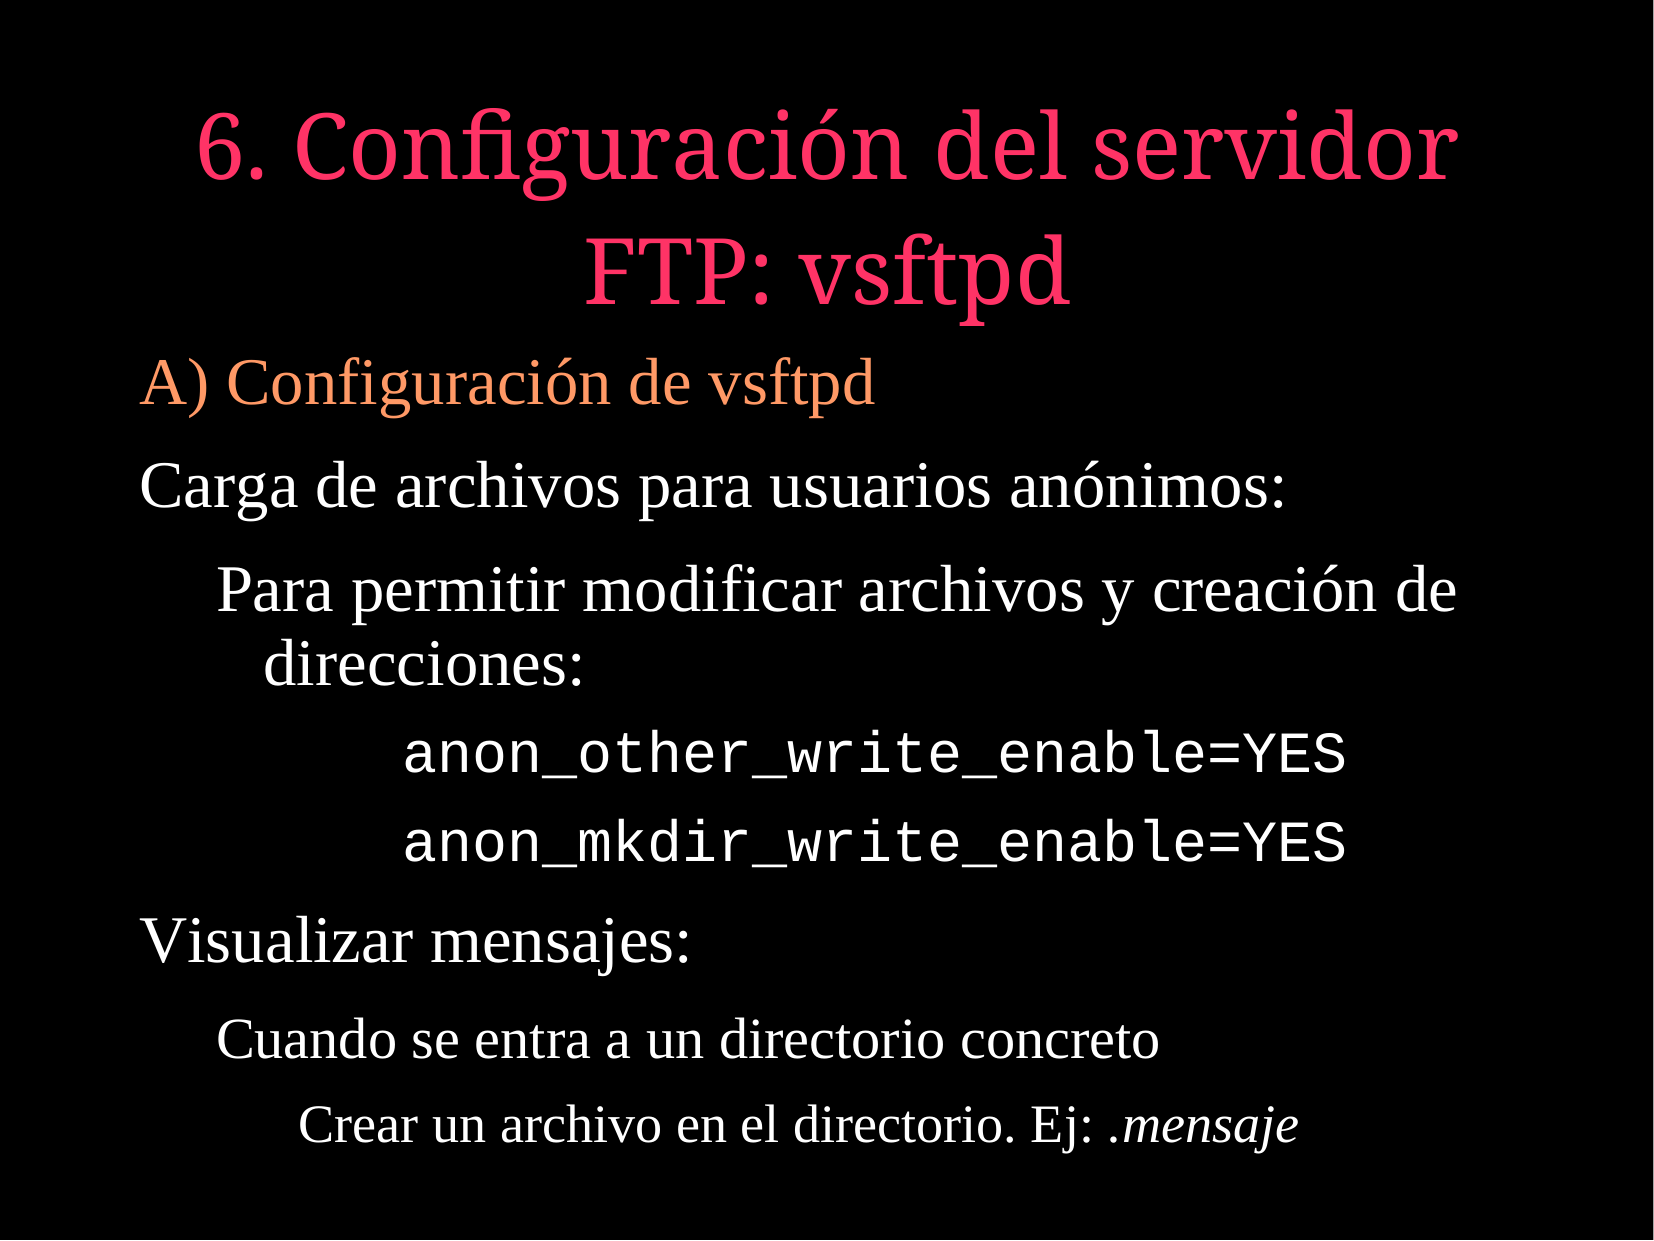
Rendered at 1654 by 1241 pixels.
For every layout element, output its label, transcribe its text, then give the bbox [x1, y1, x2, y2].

list A) Configuración de vsftpd Carga de archivos para usuarios anónimos: Para permitir modificar archivos y creación de direcciones: anon_other_write_enable=YES anon_mkdir_write_enable=YES Visualizar mensajes: Cuando se entra a un directorio concreto Crear un archivo en el directorio. Ej: .mensaje [121, 344, 1534, 1151]
title 6. Configuración del servidor FTP: vsftpd [121, 82, 1534, 331]
